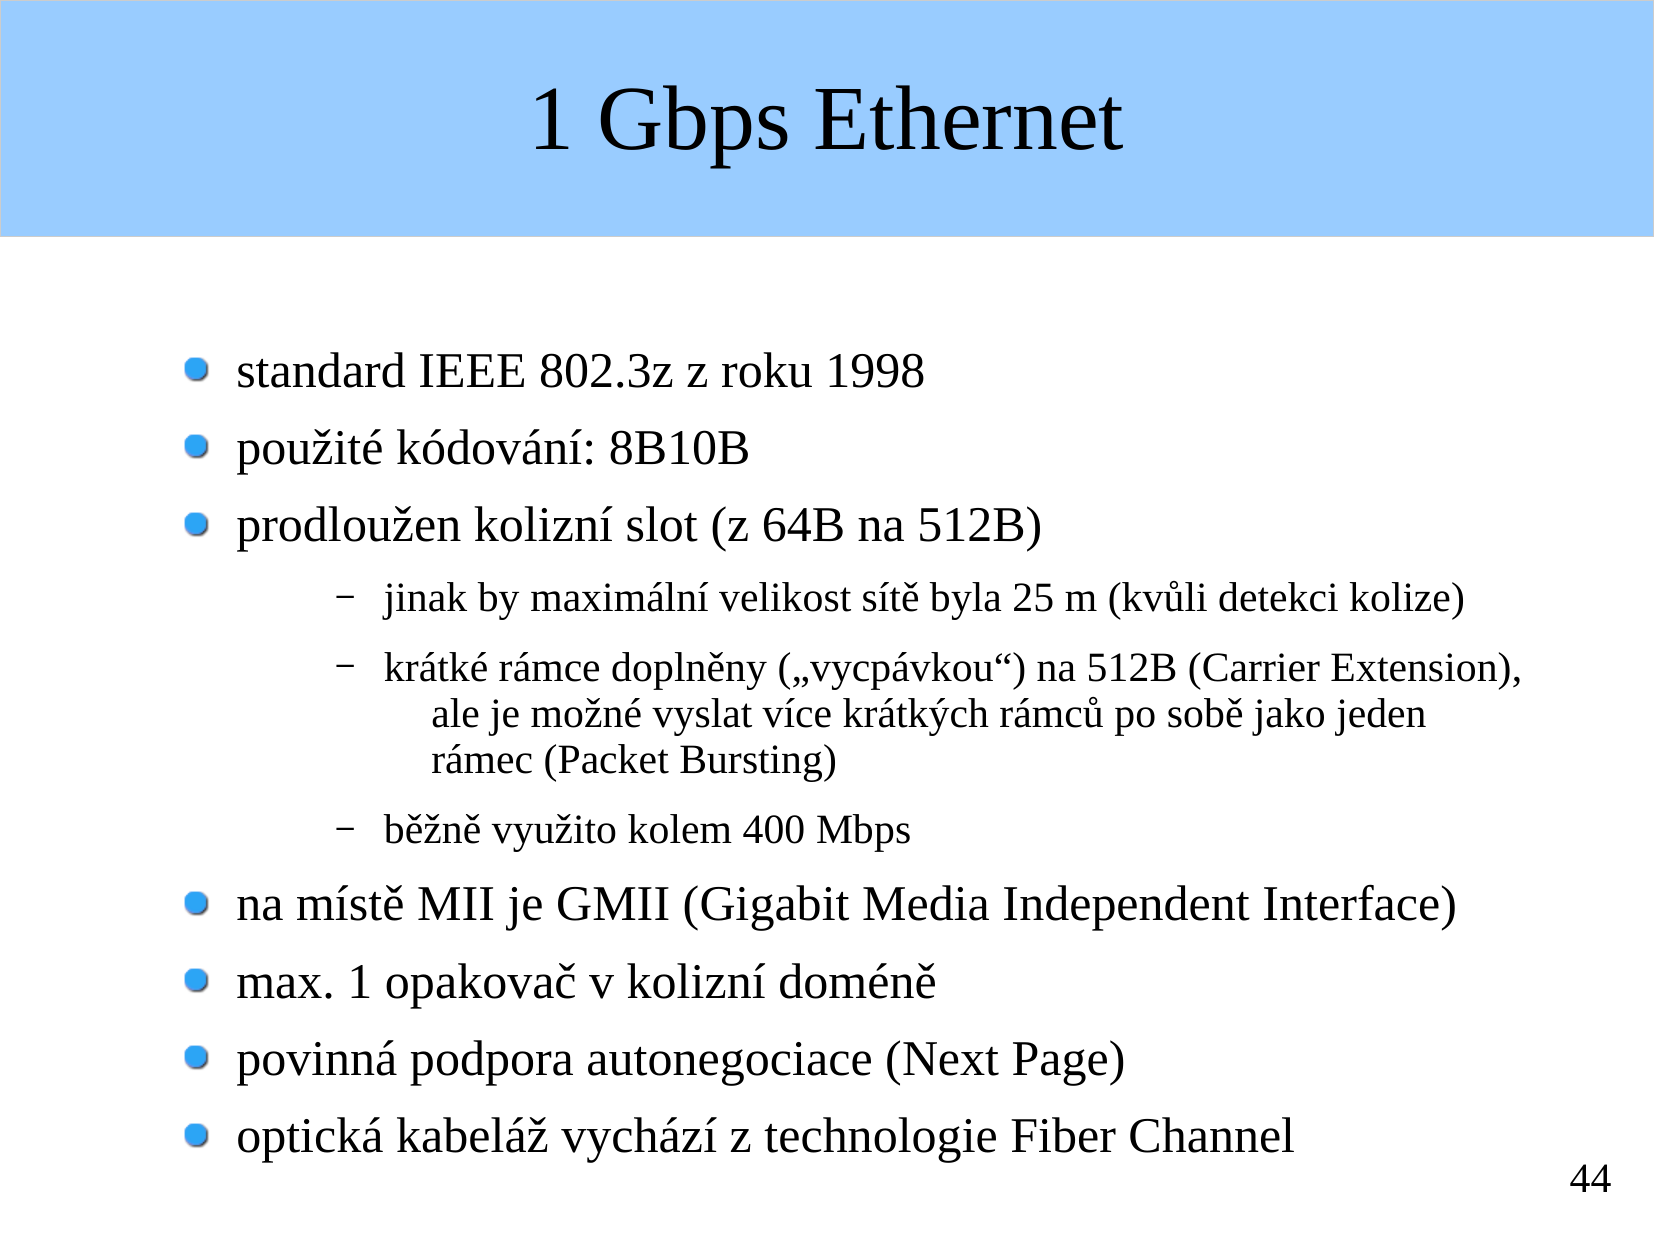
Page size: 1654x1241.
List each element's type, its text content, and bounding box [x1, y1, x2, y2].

list standard IEEE 802.3z z roku 1998 použité kódování: 8B10B prodloužen kolizní slot (z 64B na 512B) jinak by maximální velikost sítě byla 25 m (kvůli detekci kolize) krátké rámce doplněny („vycpávkou“) na 512B (Carrier Extension), ale je možné vyslat více krátkých rámců po sobě jako jeden rámec (Packet Bursting) běžně využito kolem 400 Mbps na místě MII je GMII (Gigabit Media Independent Interface) max. 1 opakovač v kolizní doméně povinná podpora autonegociace (Next Page) optická kabeláž vychází z technologie Fiber Channel [147, 342, 1536, 1222]
title 1 Gbps Ethernet [0, 0, 1654, 237]
